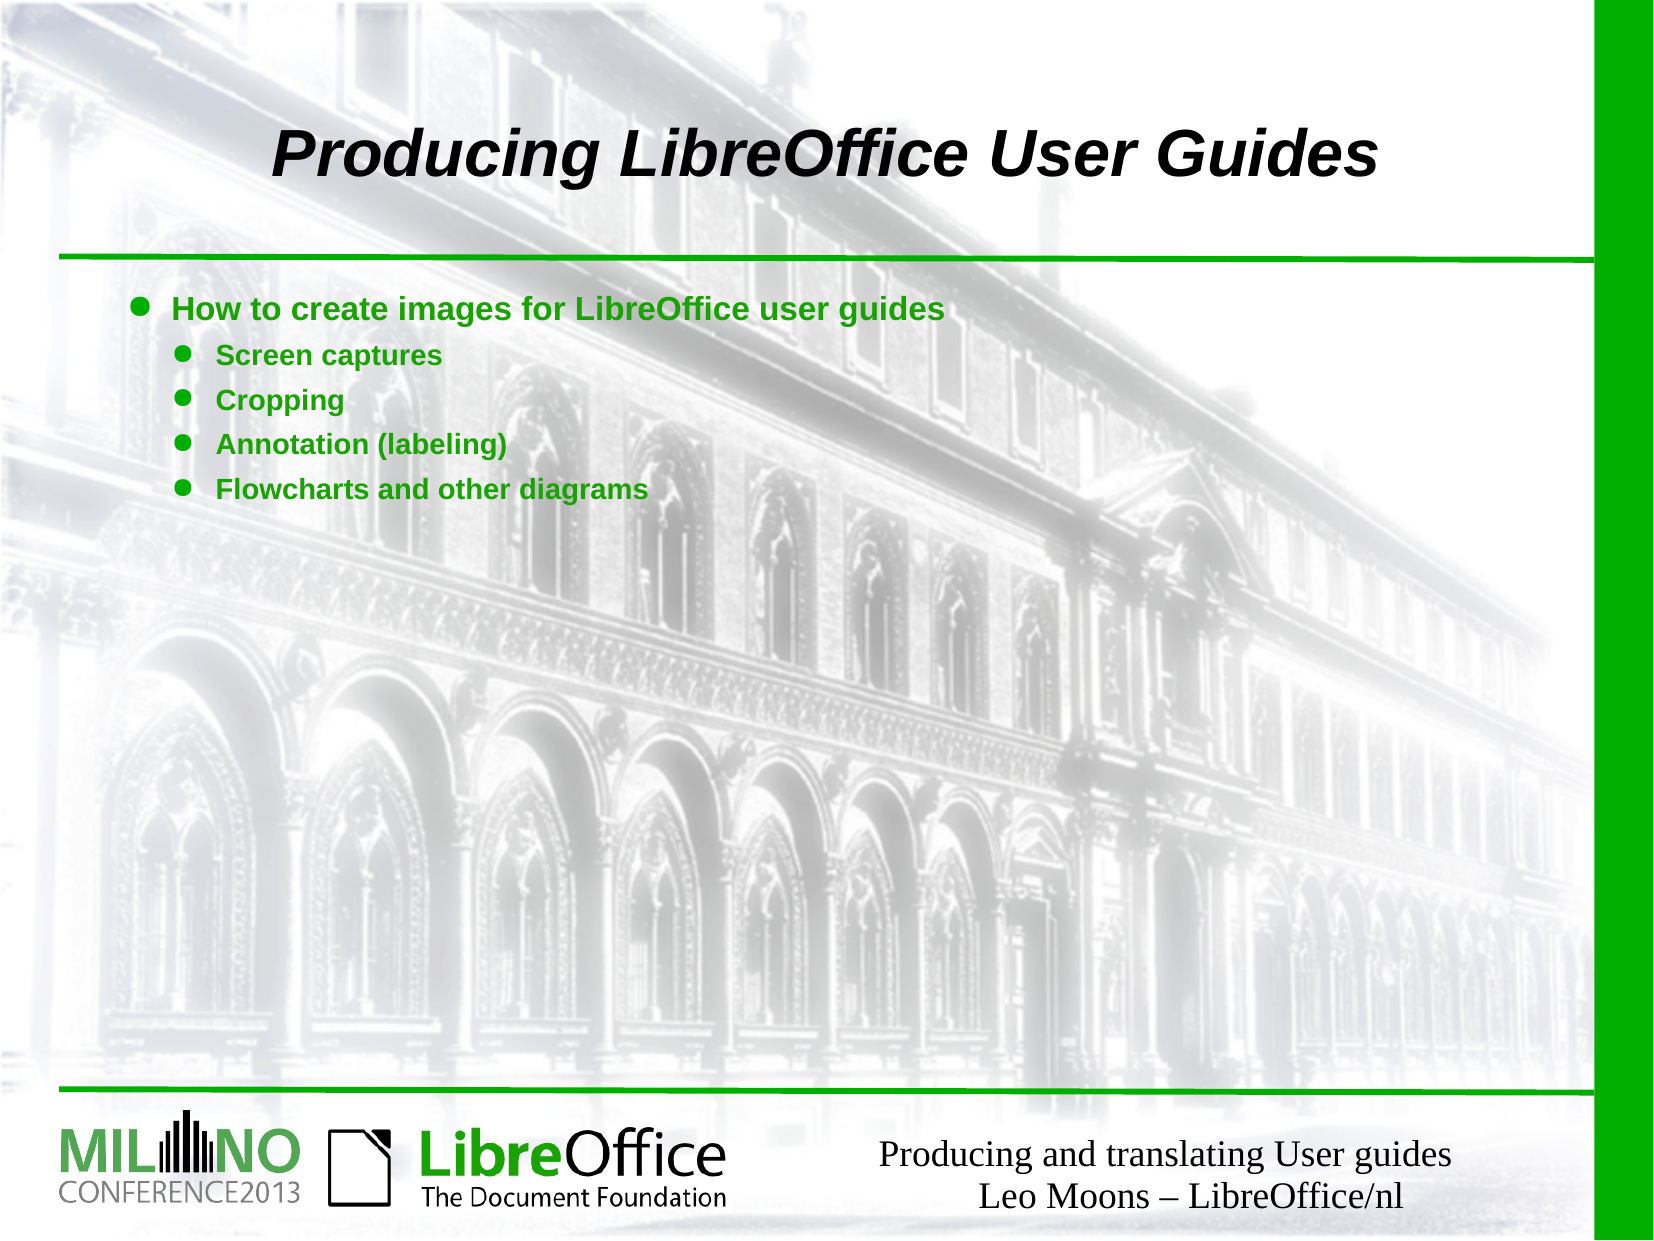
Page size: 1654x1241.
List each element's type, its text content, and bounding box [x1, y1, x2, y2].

list How to create images for LibreOffice user guides Screen captures Cropping Annotation (labeling) Flowcharts and other diagrams [82, 290, 1571, 1010]
title Producing LibreOffice User Guides [82, 49, 1571, 257]
picture [0, 1, 1594, 1241]
text_box Producing and translating User guides Leo Moons – LibreOffice/nl [864, 1126, 1519, 1224]
